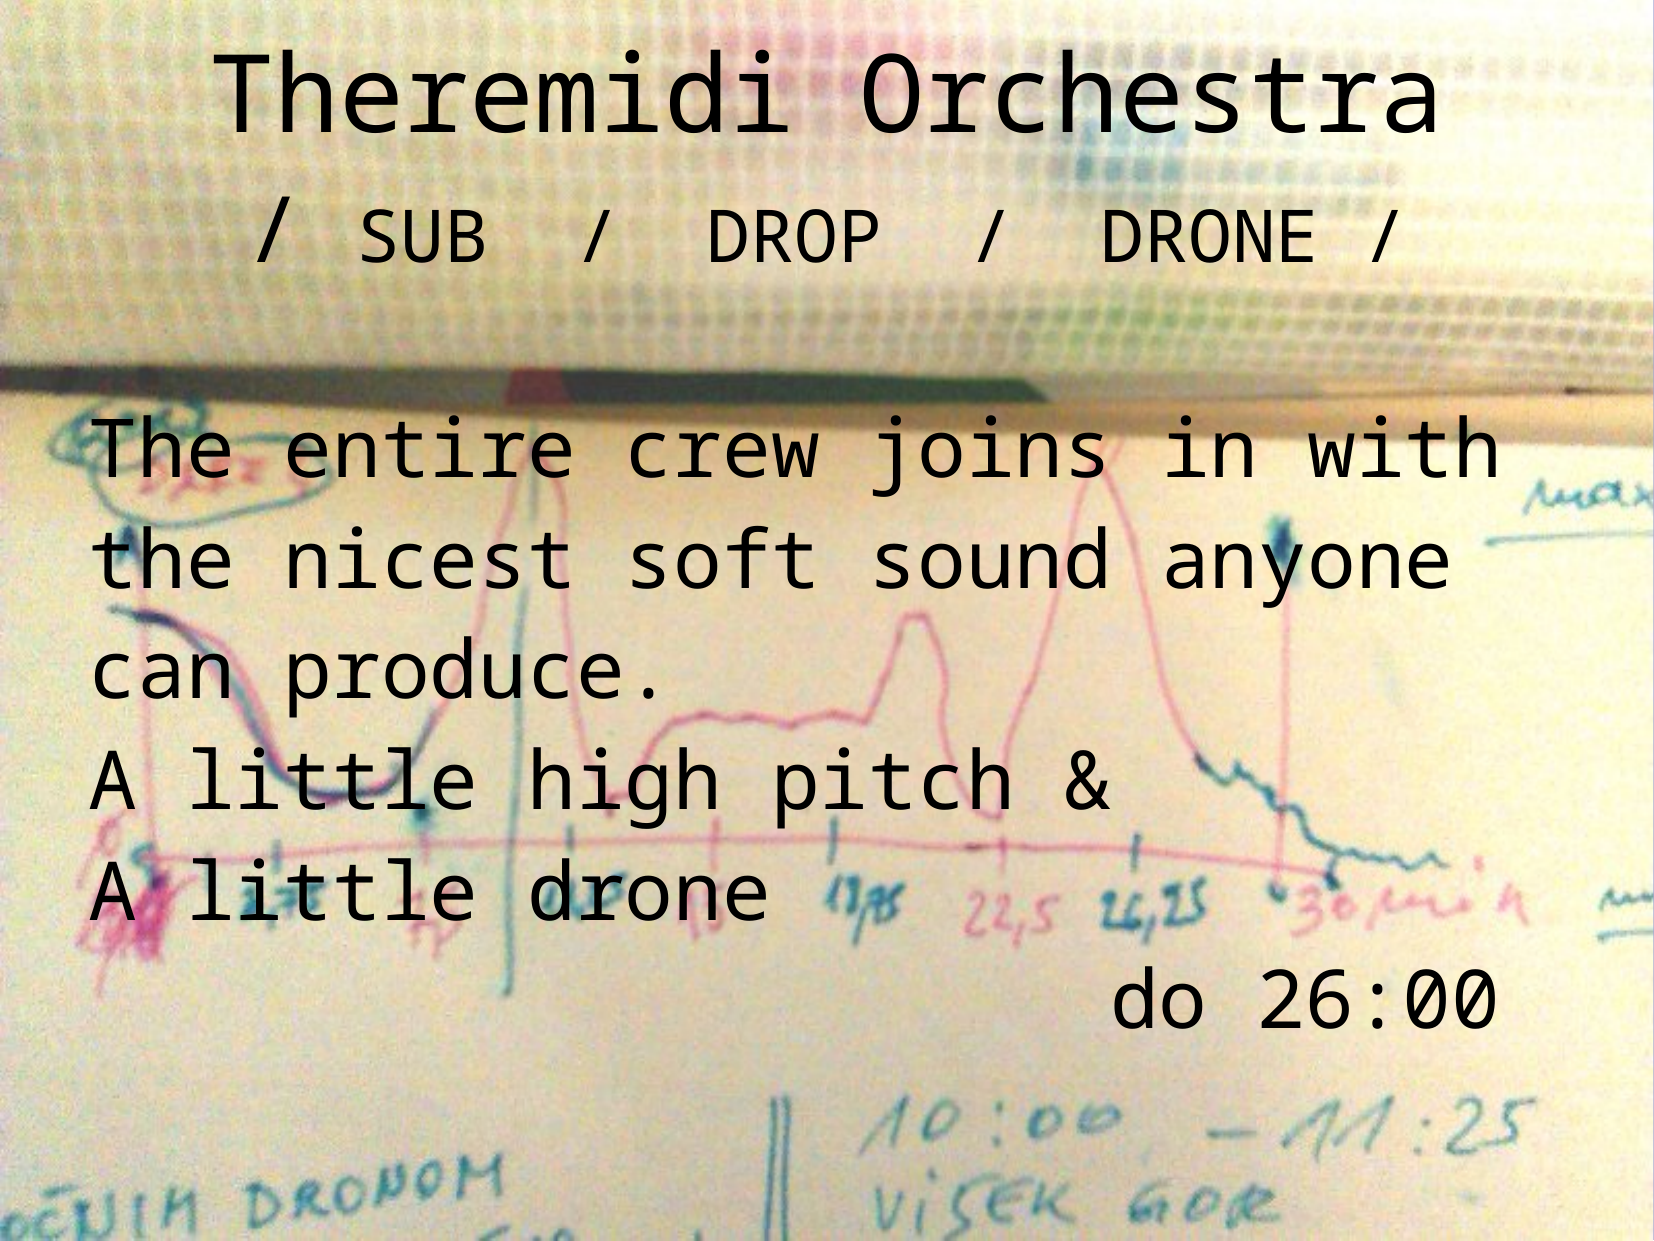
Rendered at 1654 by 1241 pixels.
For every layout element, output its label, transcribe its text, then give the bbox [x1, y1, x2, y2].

text_box do 26:00 [1110, 900, 1620, 1096]
text_box The entire crew joins in with the nicest soft sound anyone can produce. A little high pitch & A little drone [88, 272, 1566, 1063]
picture [0, 0, 1654, 1241]
title Theremidi Orchestra / SUB / DROP / DRONE / [82, 46, 1571, 260]
